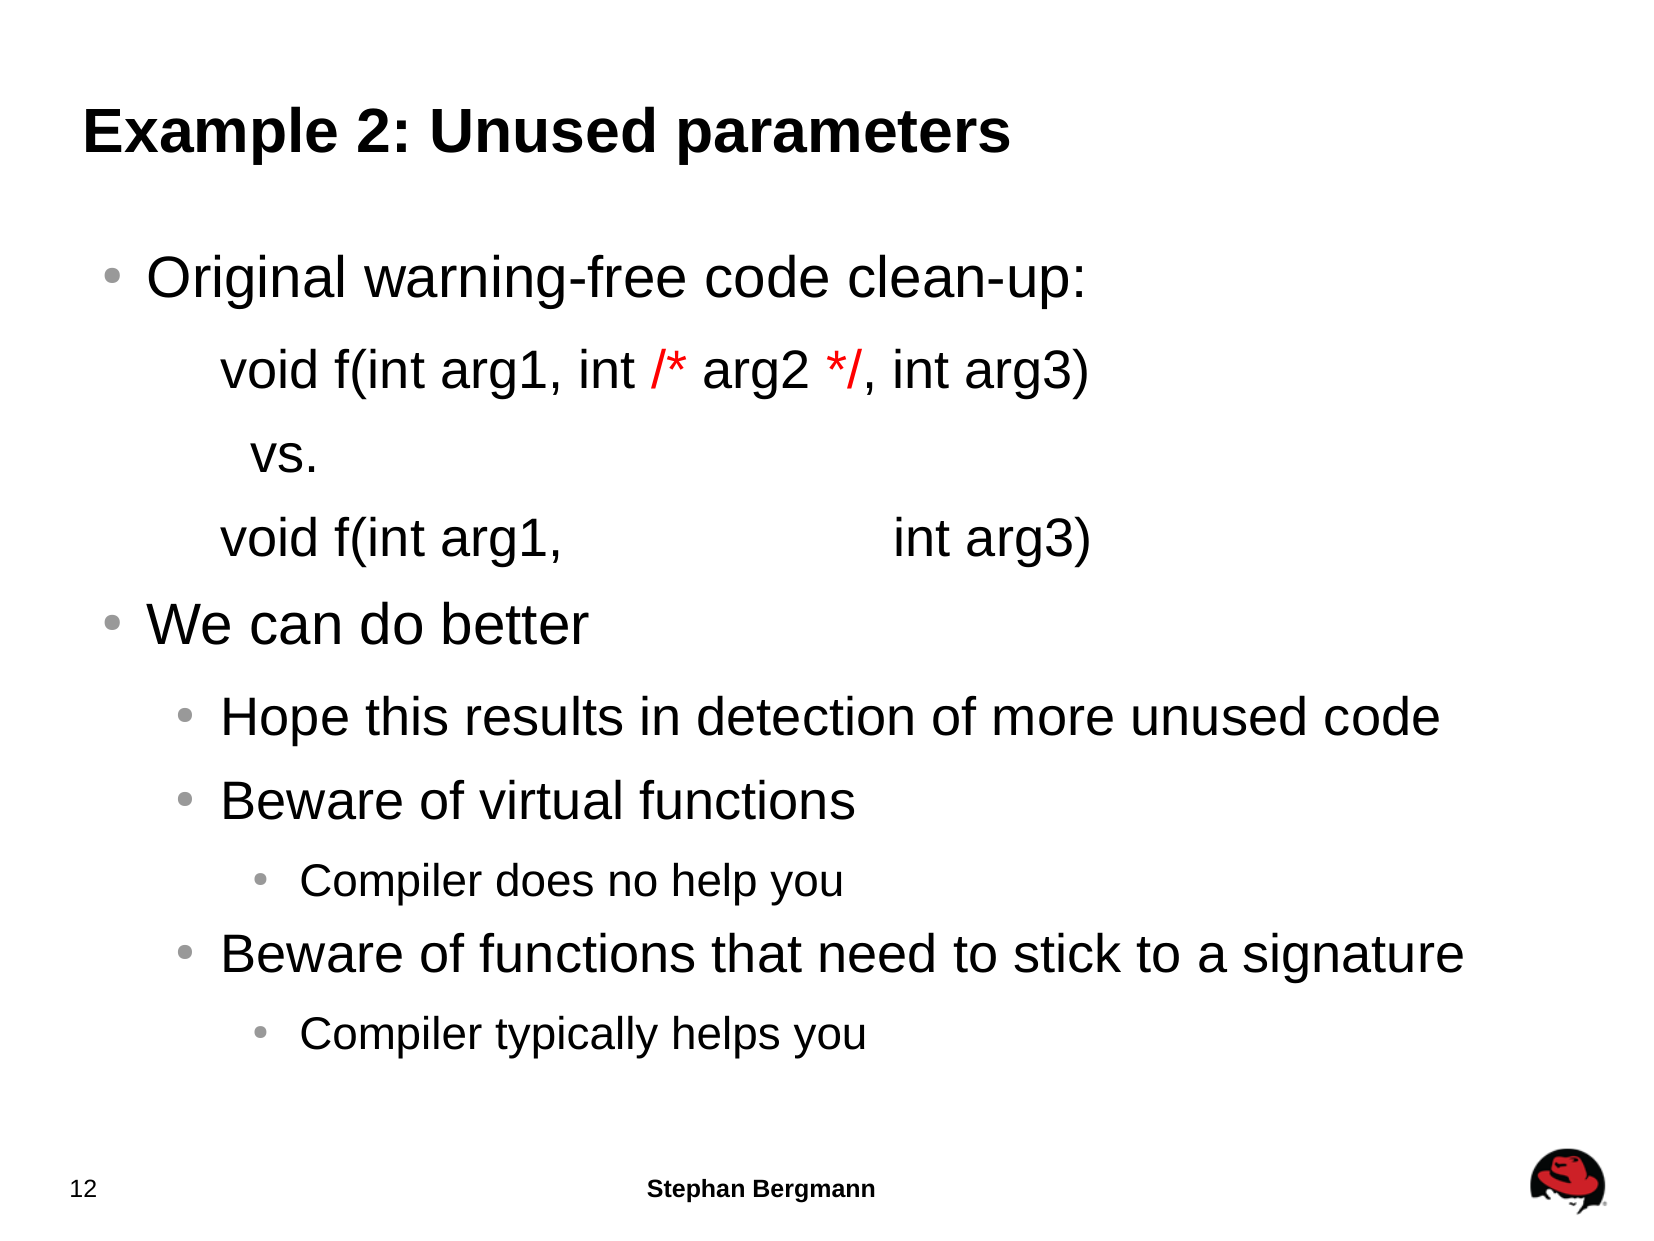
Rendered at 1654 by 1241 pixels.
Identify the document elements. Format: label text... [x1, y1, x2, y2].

picture [1529, 1146, 1613, 1224]
title Example 2: Unused parameters [82, 37, 1571, 226]
list Original warning-free code clean-up: void f(int arg1, int /* arg2 */, int arg3) vs. void f(int arg1, int arg3) We can do better Hope this results in detection of more unused code Beware of virtual functions Compiler does no help you Beware of functions that need to stick to a signature Compiler typically helps you [86, 244, 1576, 1060]
